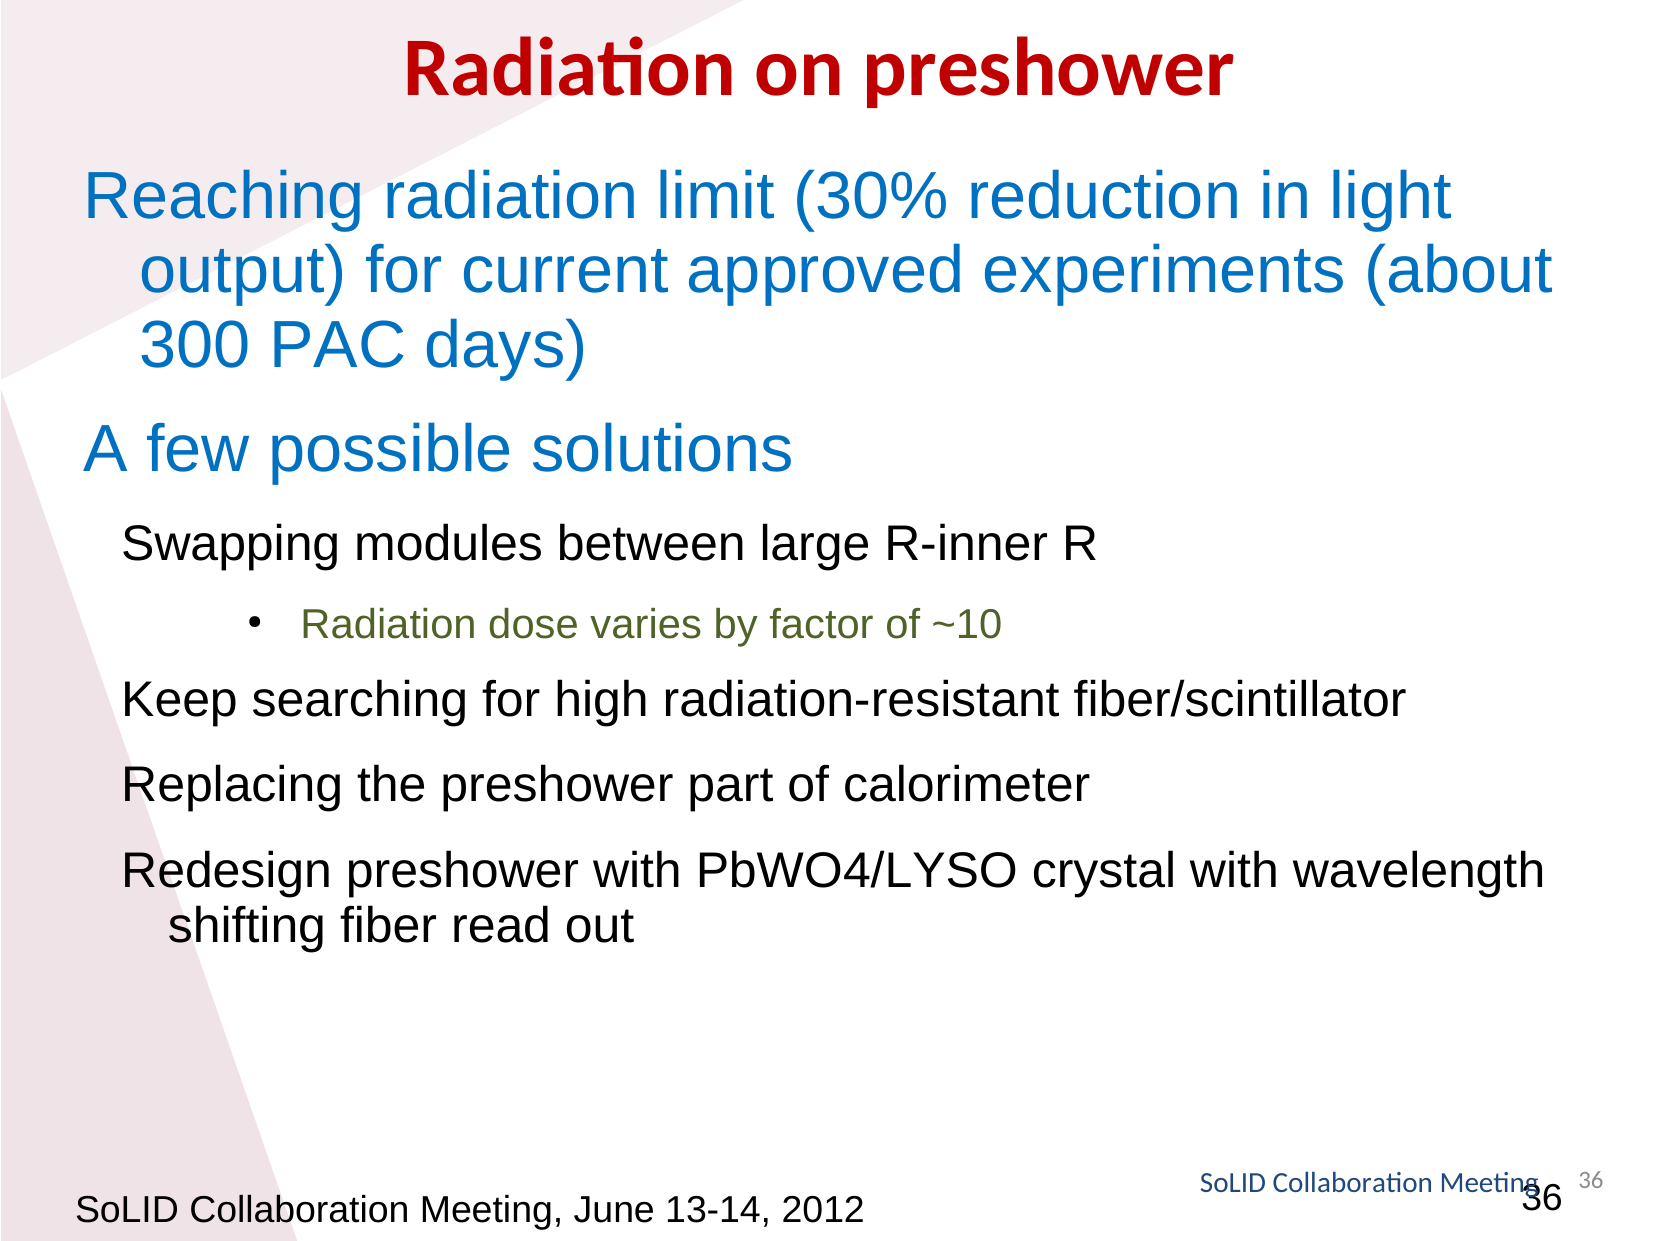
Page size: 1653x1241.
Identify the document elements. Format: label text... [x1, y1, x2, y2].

list Reaching radiation limit (30% reduction in light output) for current approved experiments (about 300 PAC days) A few possible solutions Swapping modules between large R-inner R Radiation dose varies by factor of ~10 Keep searching for high radiation-resistant fiber/scintillator Replacing the preshower part of calorimeter Redesign preshower with PbWO4/LYSO crystal with wavelength shifting fiber read out [68, 151, 1585, 1158]
text_box SoLID Collaboration Meeting [1185, 1158, 1563, 1225]
text_box <number> [1563, 1158, 1630, 1225]
title Radiation on preshower [68, 13, 1571, 152]
